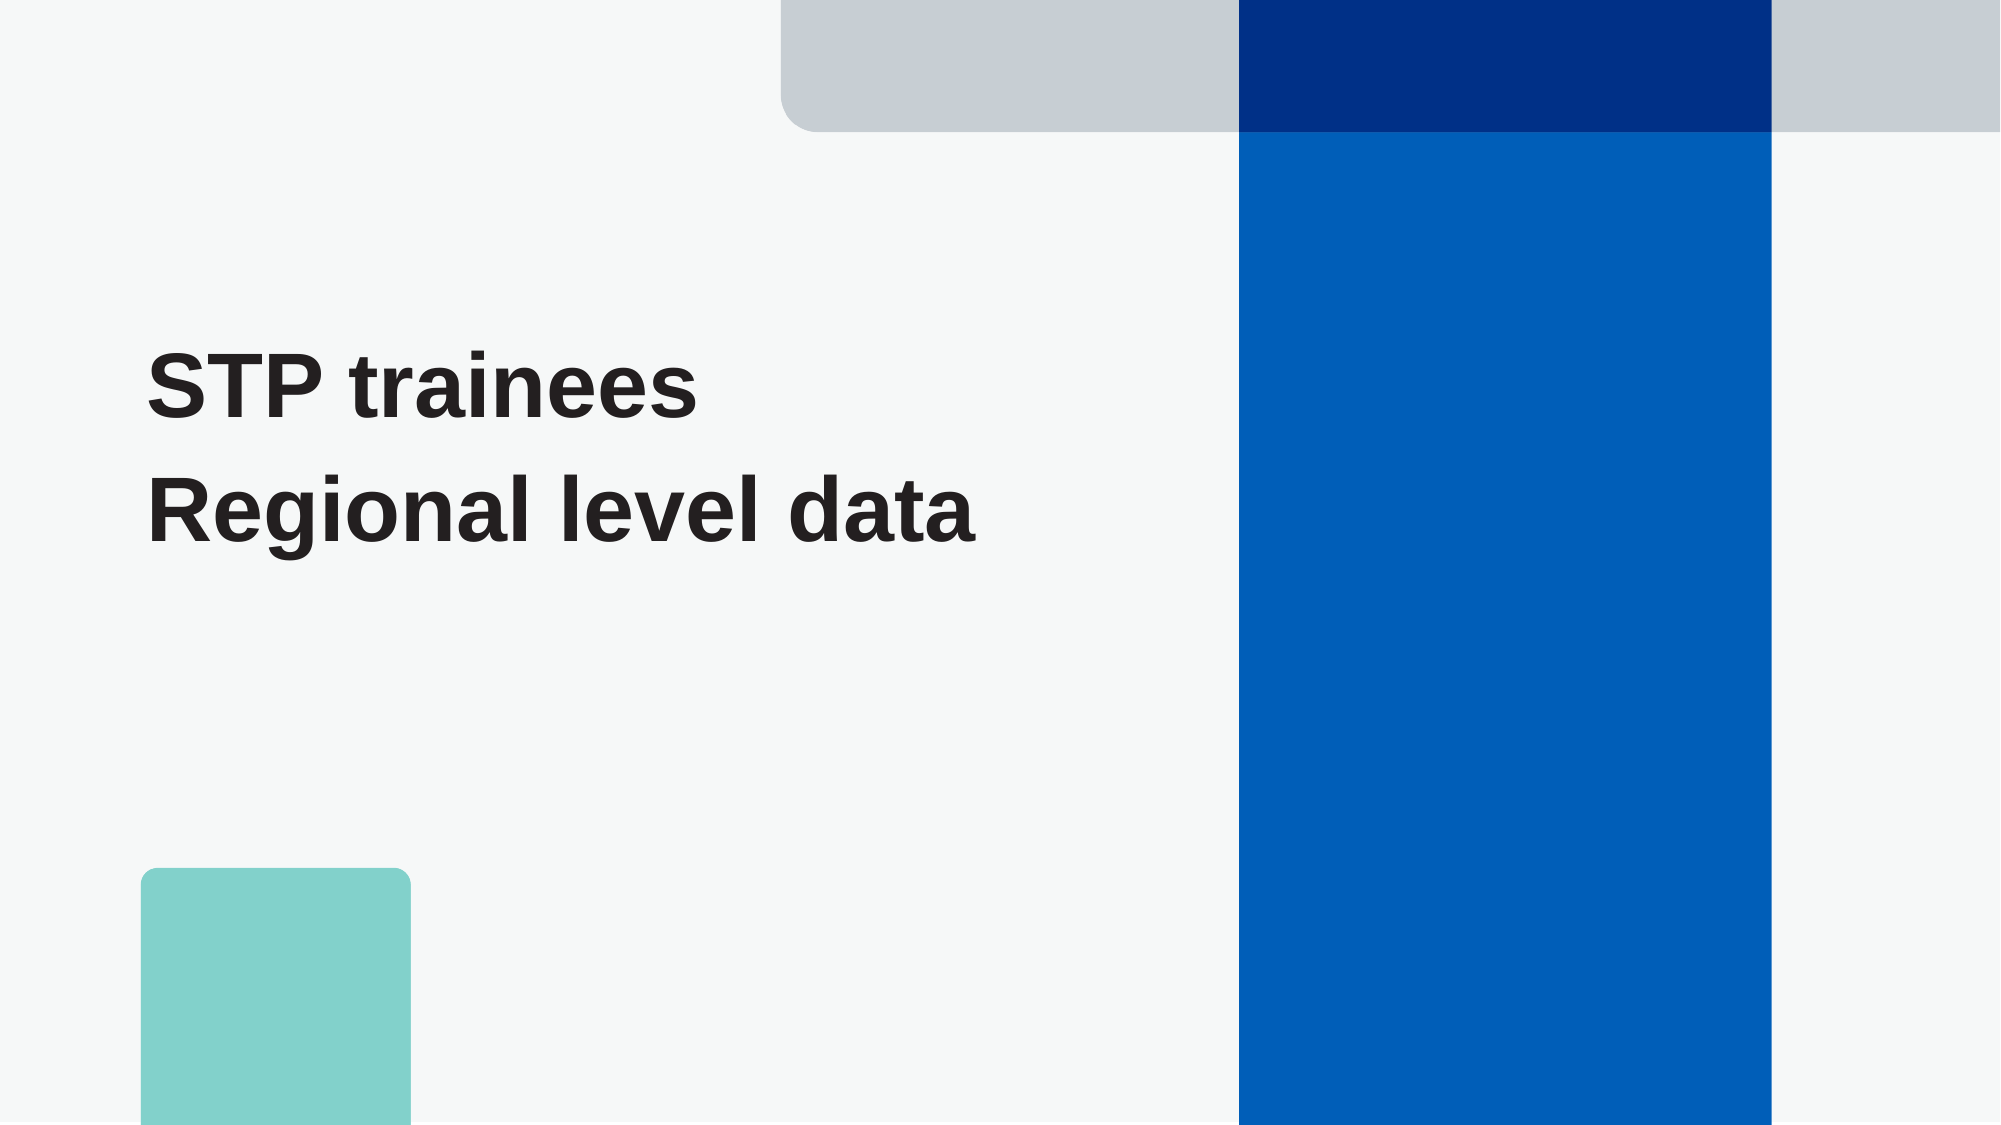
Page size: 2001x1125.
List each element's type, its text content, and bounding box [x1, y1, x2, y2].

list STP trainees Regional level data [146, 314, 1079, 572]
